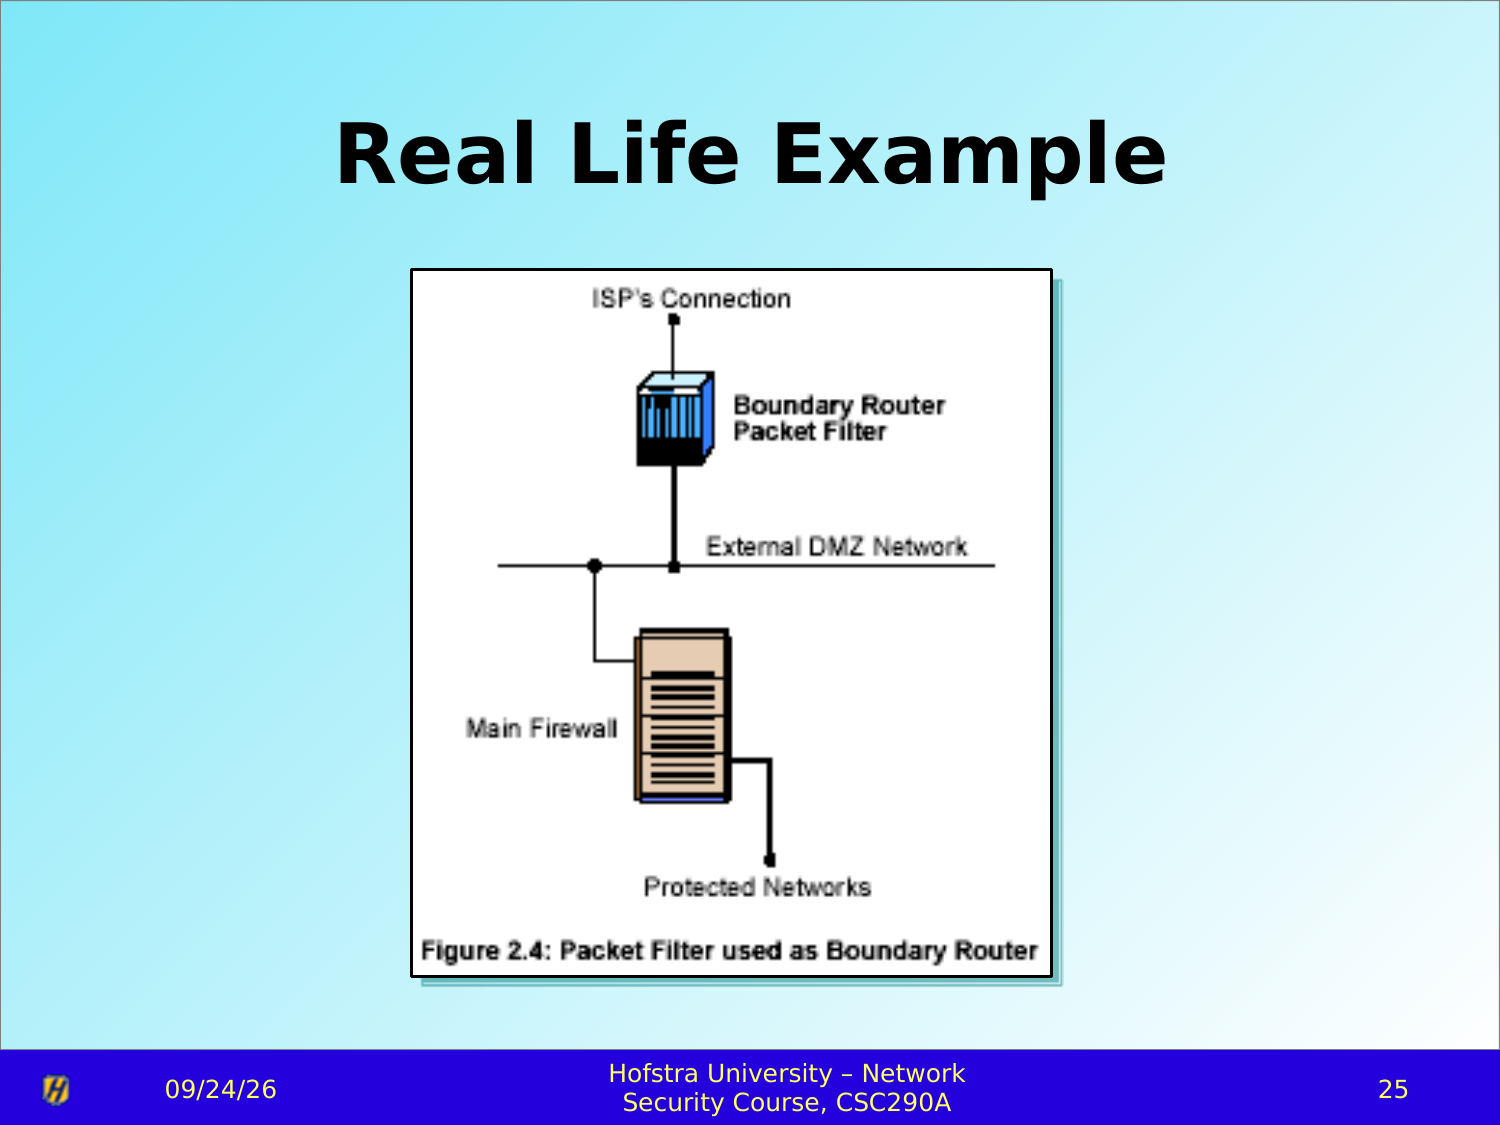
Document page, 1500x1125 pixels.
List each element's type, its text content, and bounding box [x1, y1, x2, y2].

picture [37, 1072, 76, 1110]
picture [412, 271, 1051, 976]
title Real Life Example [112, 95, 1391, 212]
